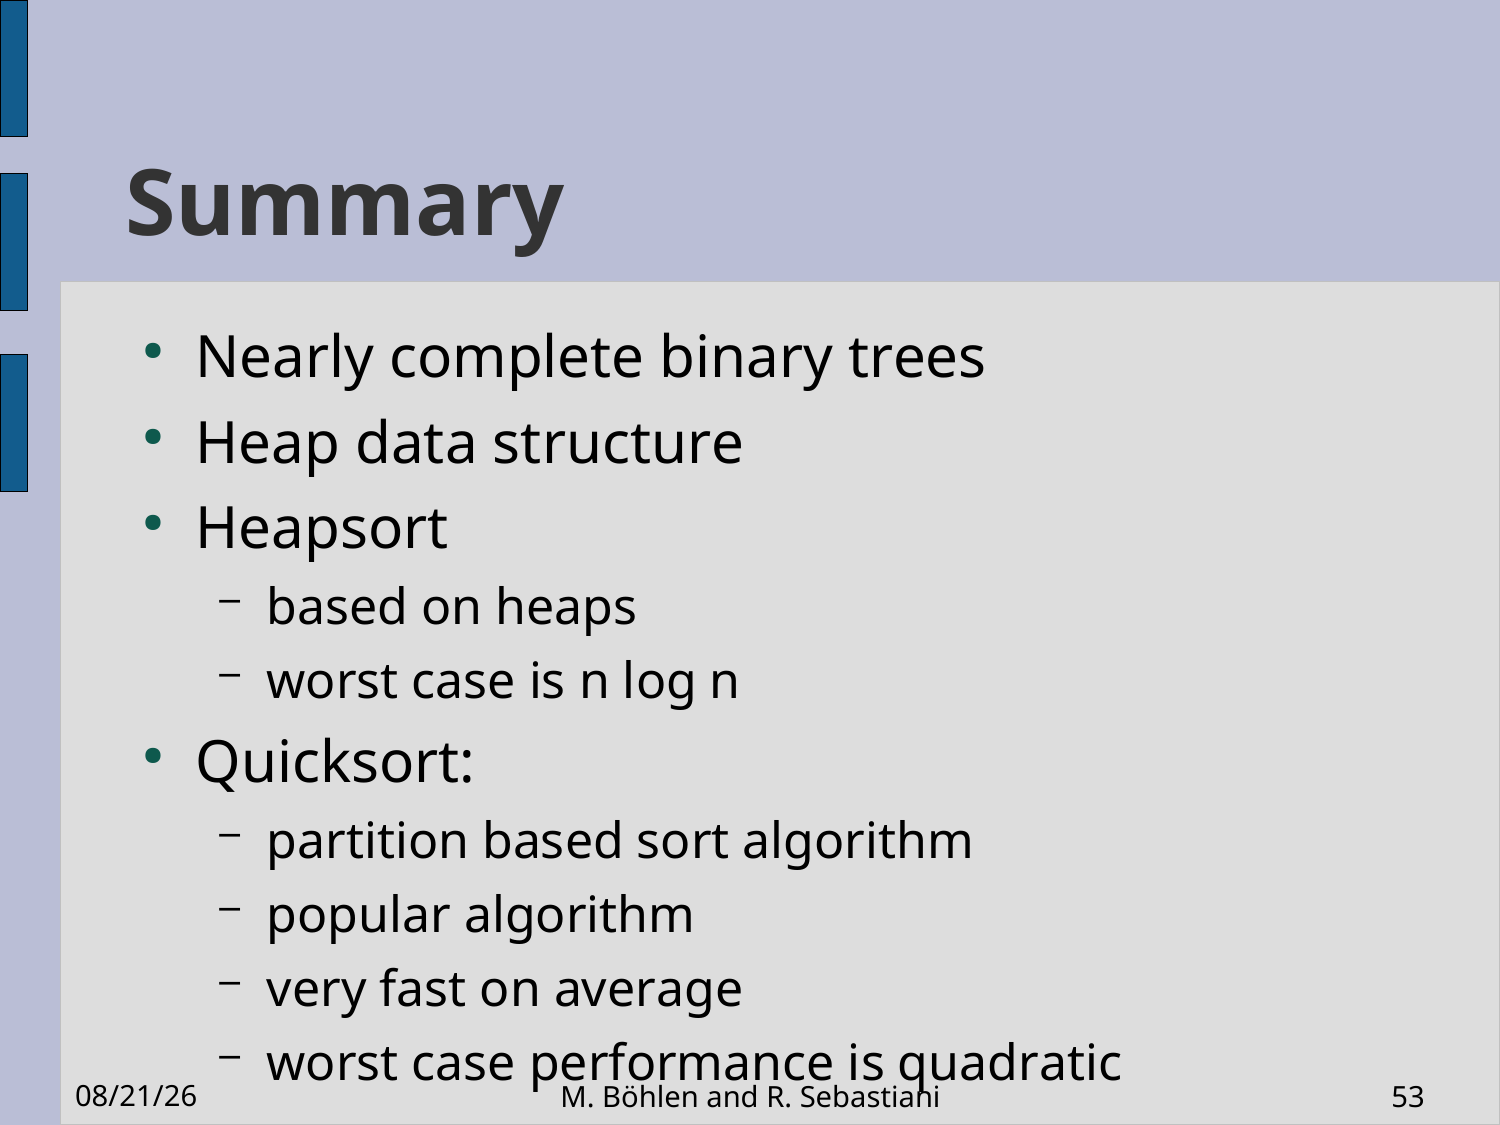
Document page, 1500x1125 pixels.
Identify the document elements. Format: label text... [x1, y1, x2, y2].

title Summary [110, 82, 1392, 271]
list Nearly complete binary trees Heap data structure Heapsort based on heaps worst case is n log n Quicksort: partition based sort algorithm popular algorithm very fast on average worst case performance is quadratic [110, 312, 1392, 1031]
